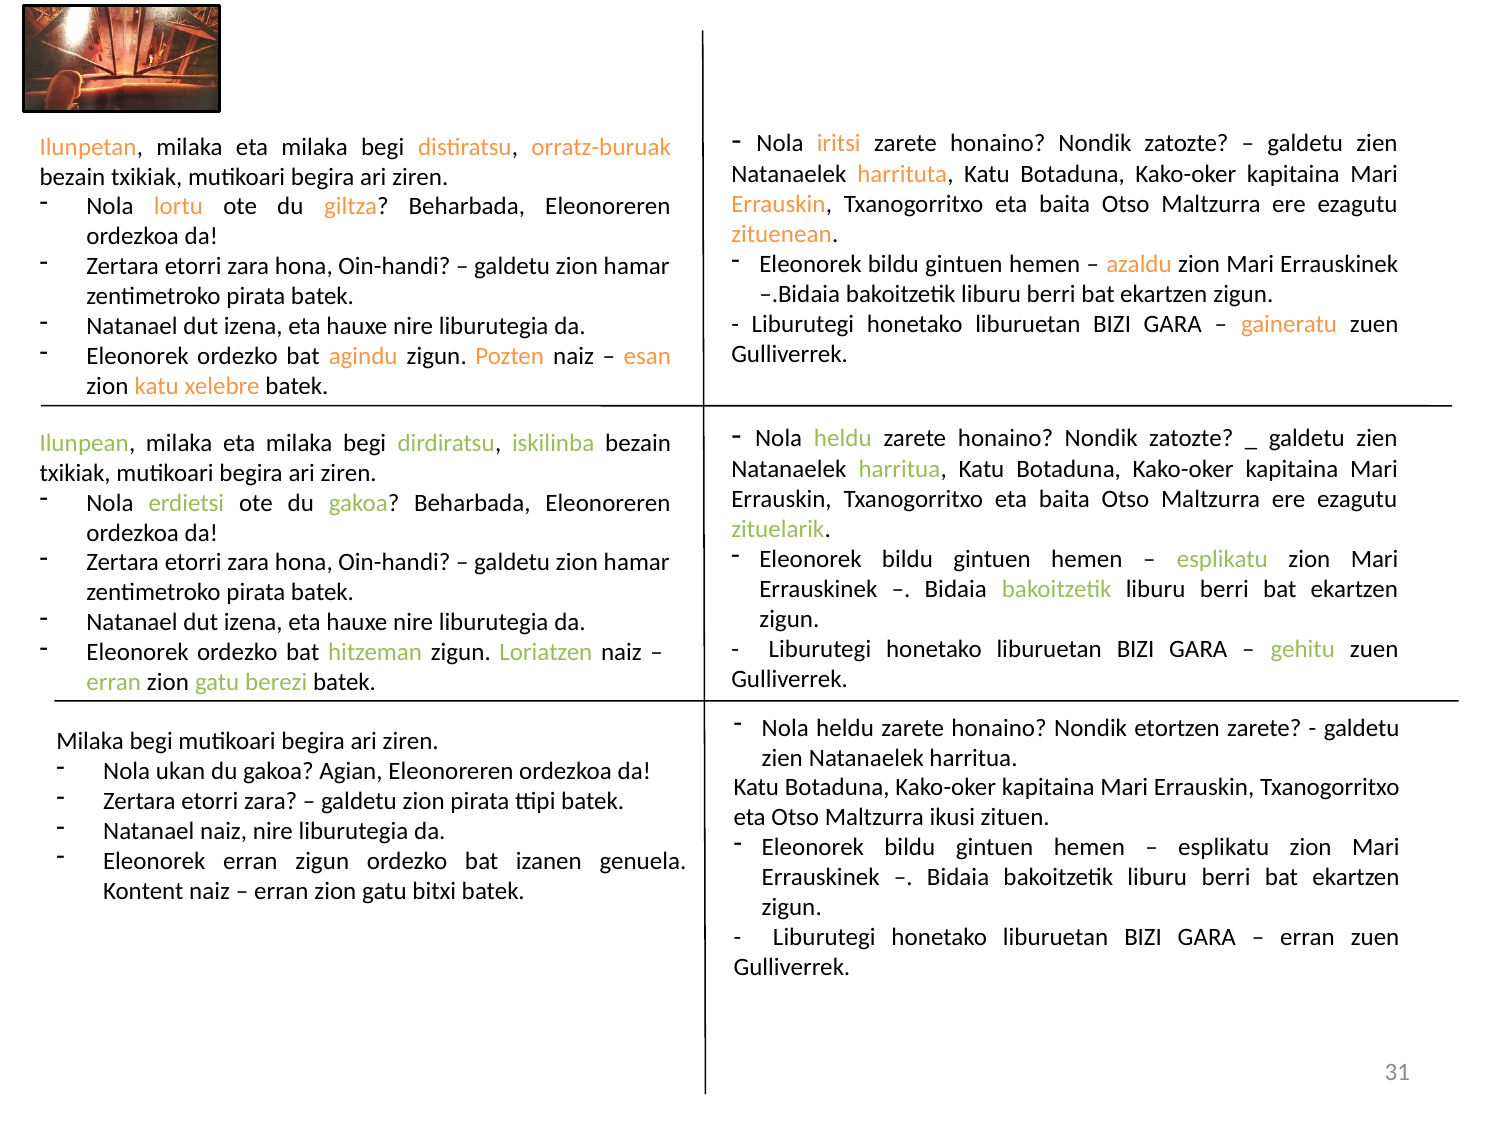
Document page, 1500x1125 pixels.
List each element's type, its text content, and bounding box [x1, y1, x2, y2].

slide_number <numéro> [1074, 1040, 1425, 1101]
picture [24, 7, 219, 111]
text_box Ilunpetan, milaka eta milaka begi distiratsu, orratz-buruak bezain txikiak, mutikoari begira ari ziren. Nola lortu ote du giltza? Beharbada, Eleonoreren ordezkoa da! Zertara etorri zara hona, Oin-handi? – galdetu zion hamar zentimetroko pirata batek. Natanael dut izena, eta hauxe nire liburutegia da. Eleonorek ordezko bat agindu zigun. Pozten naiz – esan zion katu xelebre batek. [24, 122, 686, 407]
text_box Ilunpean, milaka eta milaka begi dirdiratsu, iskilinba bezain txikiak, mutikoari begira ari ziren. Nola erdietsi ote du gakoa? Beharbada, Eleonoreren ordezkoa da! Zertara etorri zara hona, Oin-handi? – galdetu zion hamar zentimetroko pirata batek. Natanael dut izena, eta hauxe nire liburutegia da. Eleonorek ordezko bat hitzeman zigun. Loriatzen naiz – erran zion gatu berezi batek. [24, 418, 686, 704]
text_box Nola heldu zarete honaino? Nondik etortzen zarete? - galdetu zien Natanaelek harritua. Katu Botaduna, Kako-oker kapitaina Mari Errauskin, Txanogorritxo eta Otso Maltzurra ikusi zituen. Eleonorek bildu gintuen hemen – esplikatu zion Mari Errauskinek –. Bidaia bakoitzetik liburu berri bat ekartzen zigun. - Liburutegi honetako liburuetan BIZI GARA – erran zuen Gulliverrek. [718, 703, 1416, 988]
text_box Milaka begi mutikoari begira ari ziren. Nola ukan du gakoa? Agian, Eleonoreren ordezkoa da! Zertara etorri zara? – galdetu zion pirata ttipi batek. Natanael naiz, nire liburutegia da. Eleonorek erran zigun ordezko bat izanen genuela. Kontent naiz – erran zion gatu bitxi batek. [41, 717, 703, 912]
text_box - Nola heldu zarete honaino? Nondik zatozte? _ galdetu zien Natanaelek harritua, Katu Botaduna, Kako-oker kapitaina Mari Errauskin, Txanogorritxo eta baita Otso Maltzurra ere ezagutu zituelarik. Eleonorek bildu gintuen hemen – esplikatu zion Mari Errauskinek –. Bidaia bakoitzetik liburu berri bat ekartzen zigun. - Liburutegi honetako liburuetan BIZI GARA – gehitu zuen Gulliverrek. [716, 405, 1414, 700]
text_box - Nola iritsi zarete honaino? Nondik zatozte? – galdetu zien Natanaelek harrituta, Katu Botaduna, Kako-oker kapitaina Mari Errauskin, Txanogorritxo eta baita Otso Maltzurra ere ezagutu zituenean. Eleonorek bildu gintuen hemen – azaldu zion Mari Errauskinek –.Bidaia bakoitzetik liburu berri bat ekartzen zigun. - Liburutegi honetako liburuetan BIZI GARA – gaineratu zuen Gulliverrek. [716, 110, 1414, 375]
